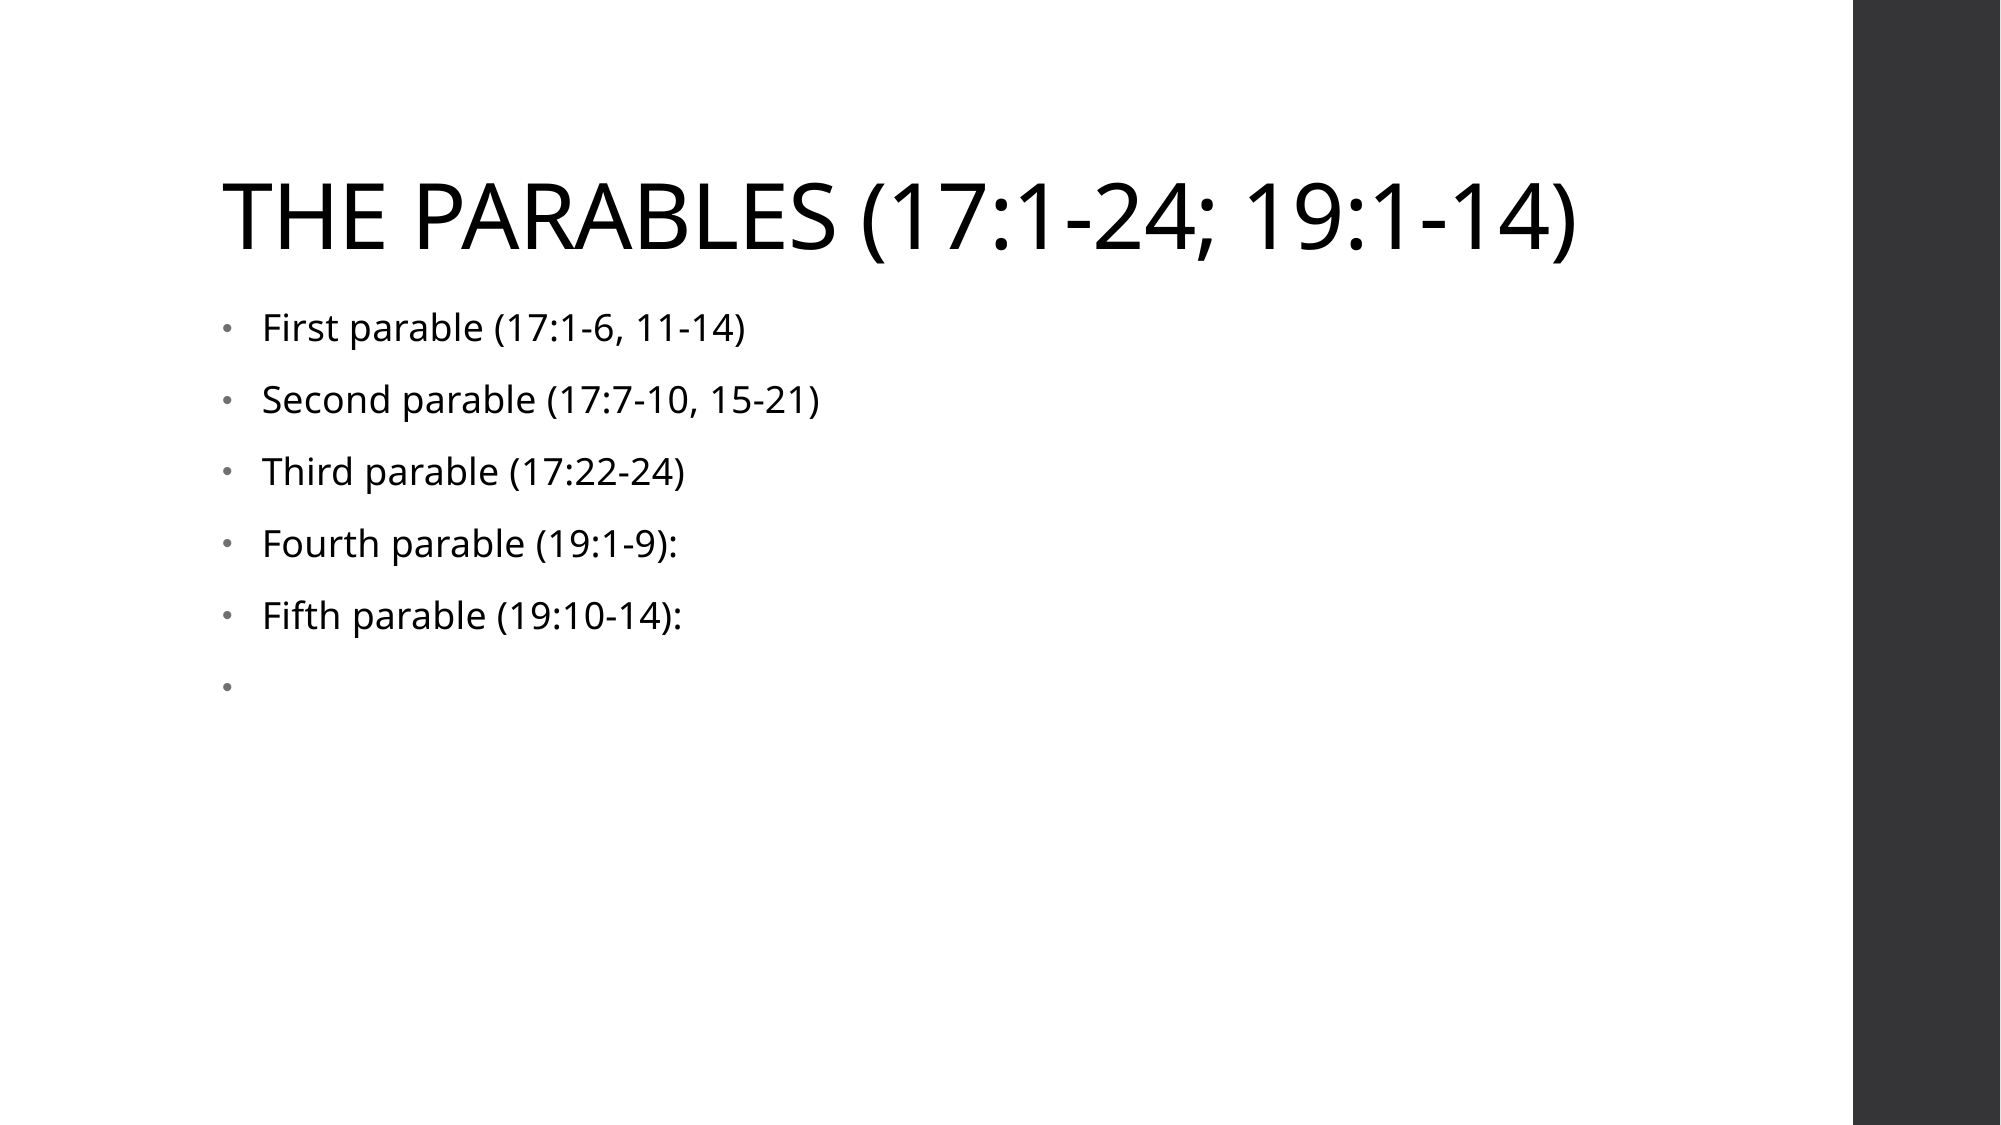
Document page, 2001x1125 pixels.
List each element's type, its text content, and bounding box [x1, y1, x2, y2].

list First parable (17:1-6, 11-14) Second parable (17:7-10, 15-21) Third parable (17:22-24) Fourth parable (19:1-9): Fifth parable (19:10-14): [206, 299, 1617, 1014]
title THE PARABLES (17:1-24; 19:1-14) [206, 60, 1797, 278]
